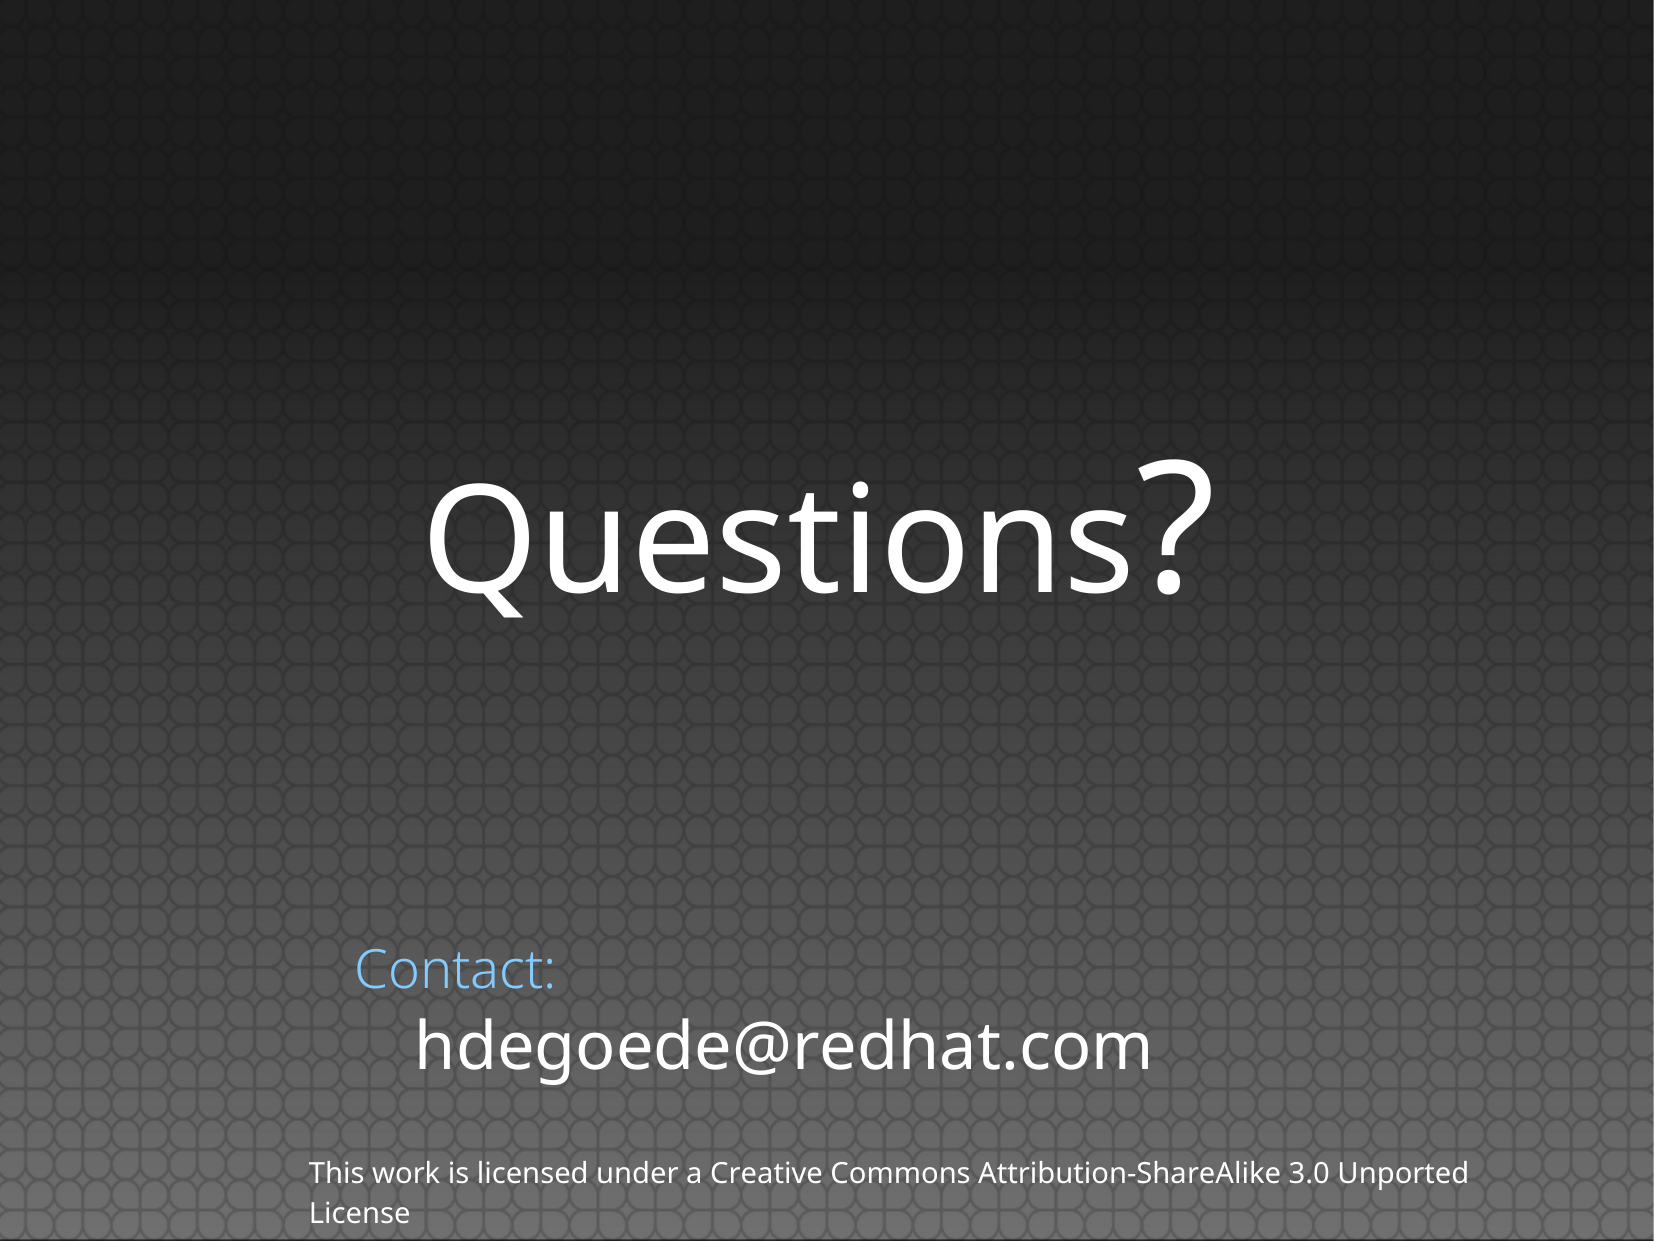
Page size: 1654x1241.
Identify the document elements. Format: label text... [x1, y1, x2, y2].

text_box Contact: [354, 930, 629, 1011]
text_box This work is licensed under a Creative Commons Attribution-ShareAlike 3.0 Unported License [308, 1152, 1574, 1218]
title Questions? [30, 428, 1606, 615]
picture [0, 0, 1654, 1241]
text_box hdegoede@redhat.com [414, 997, 1306, 1088]
